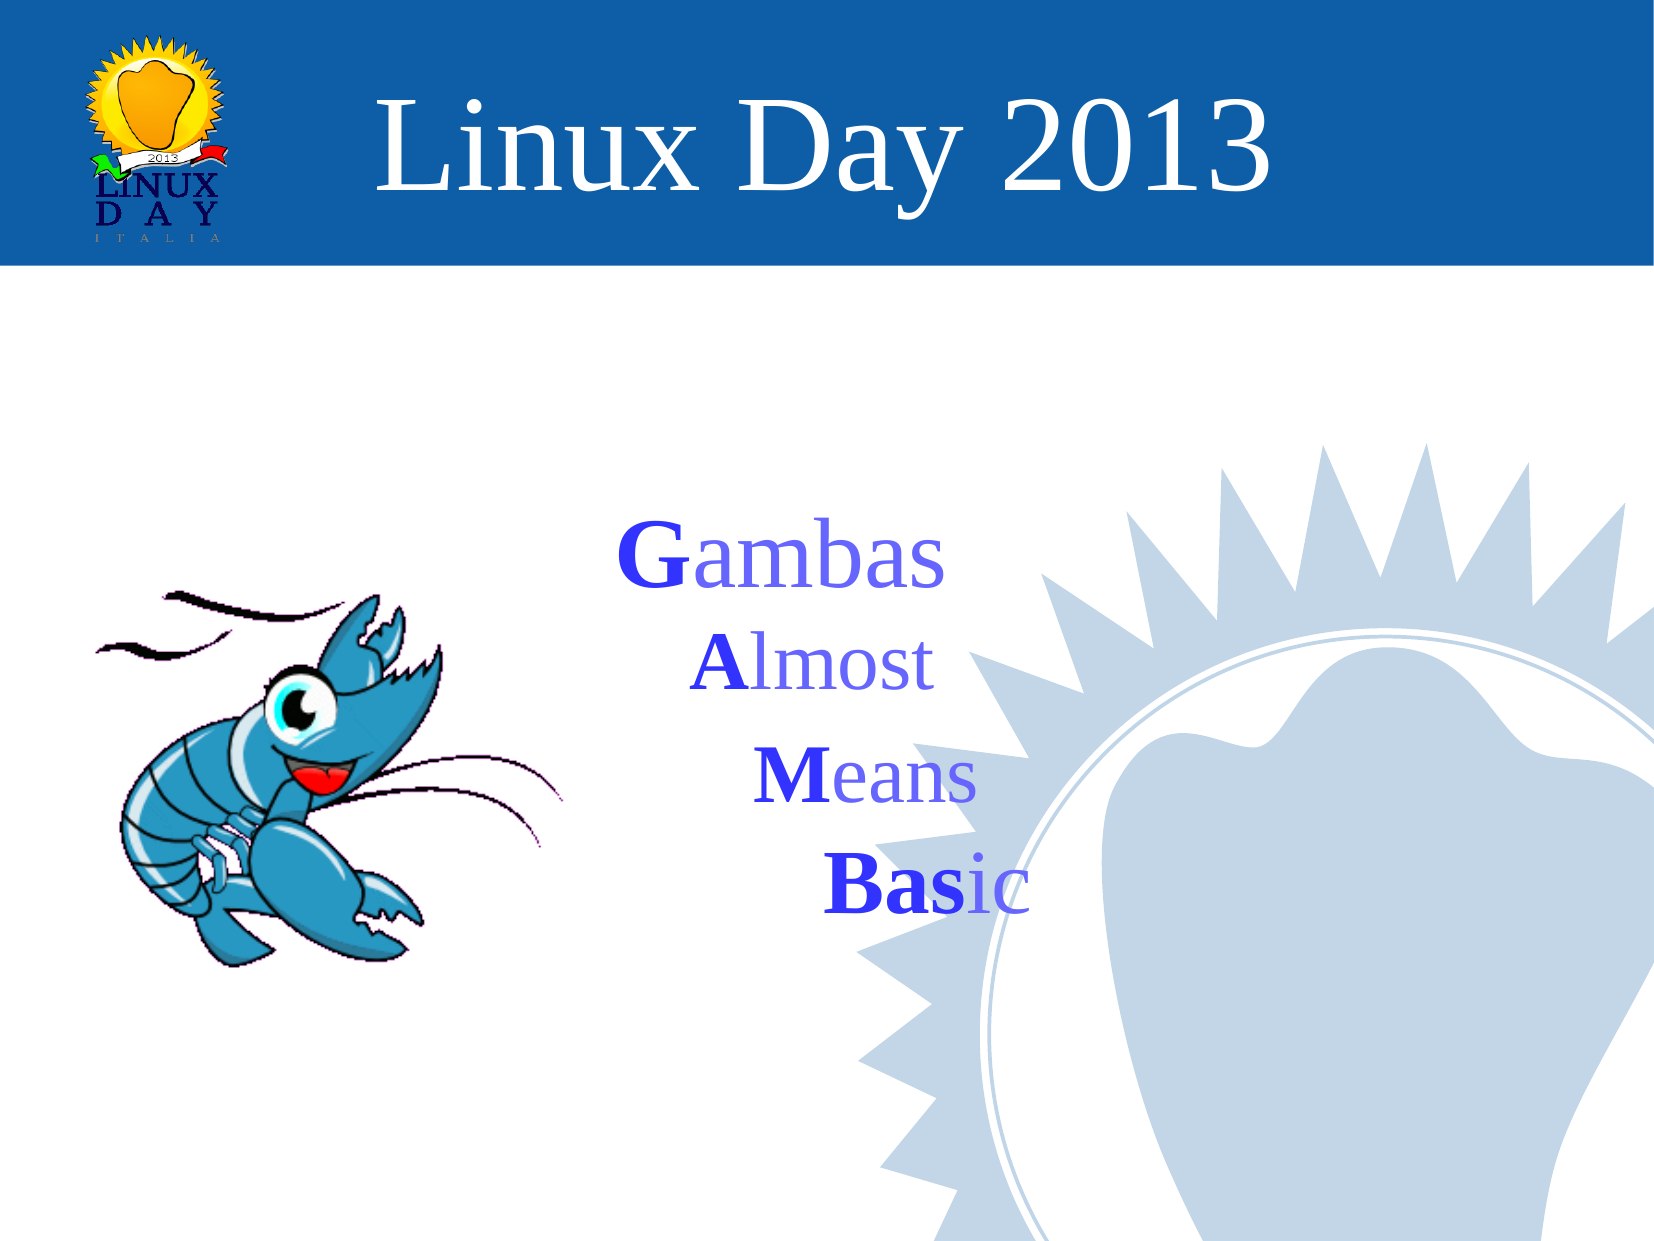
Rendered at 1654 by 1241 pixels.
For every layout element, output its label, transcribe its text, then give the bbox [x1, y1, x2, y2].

text_box Means [738, 720, 1093, 828]
text_box Almost [674, 608, 1524, 716]
picture [76, 14, 237, 262]
picture [94, 543, 567, 1016]
text_box Basic [808, 824, 1048, 942]
list Gambas [473, 498, 1033, 610]
title Linux Day 2013 [237, 40, 1477, 249]
